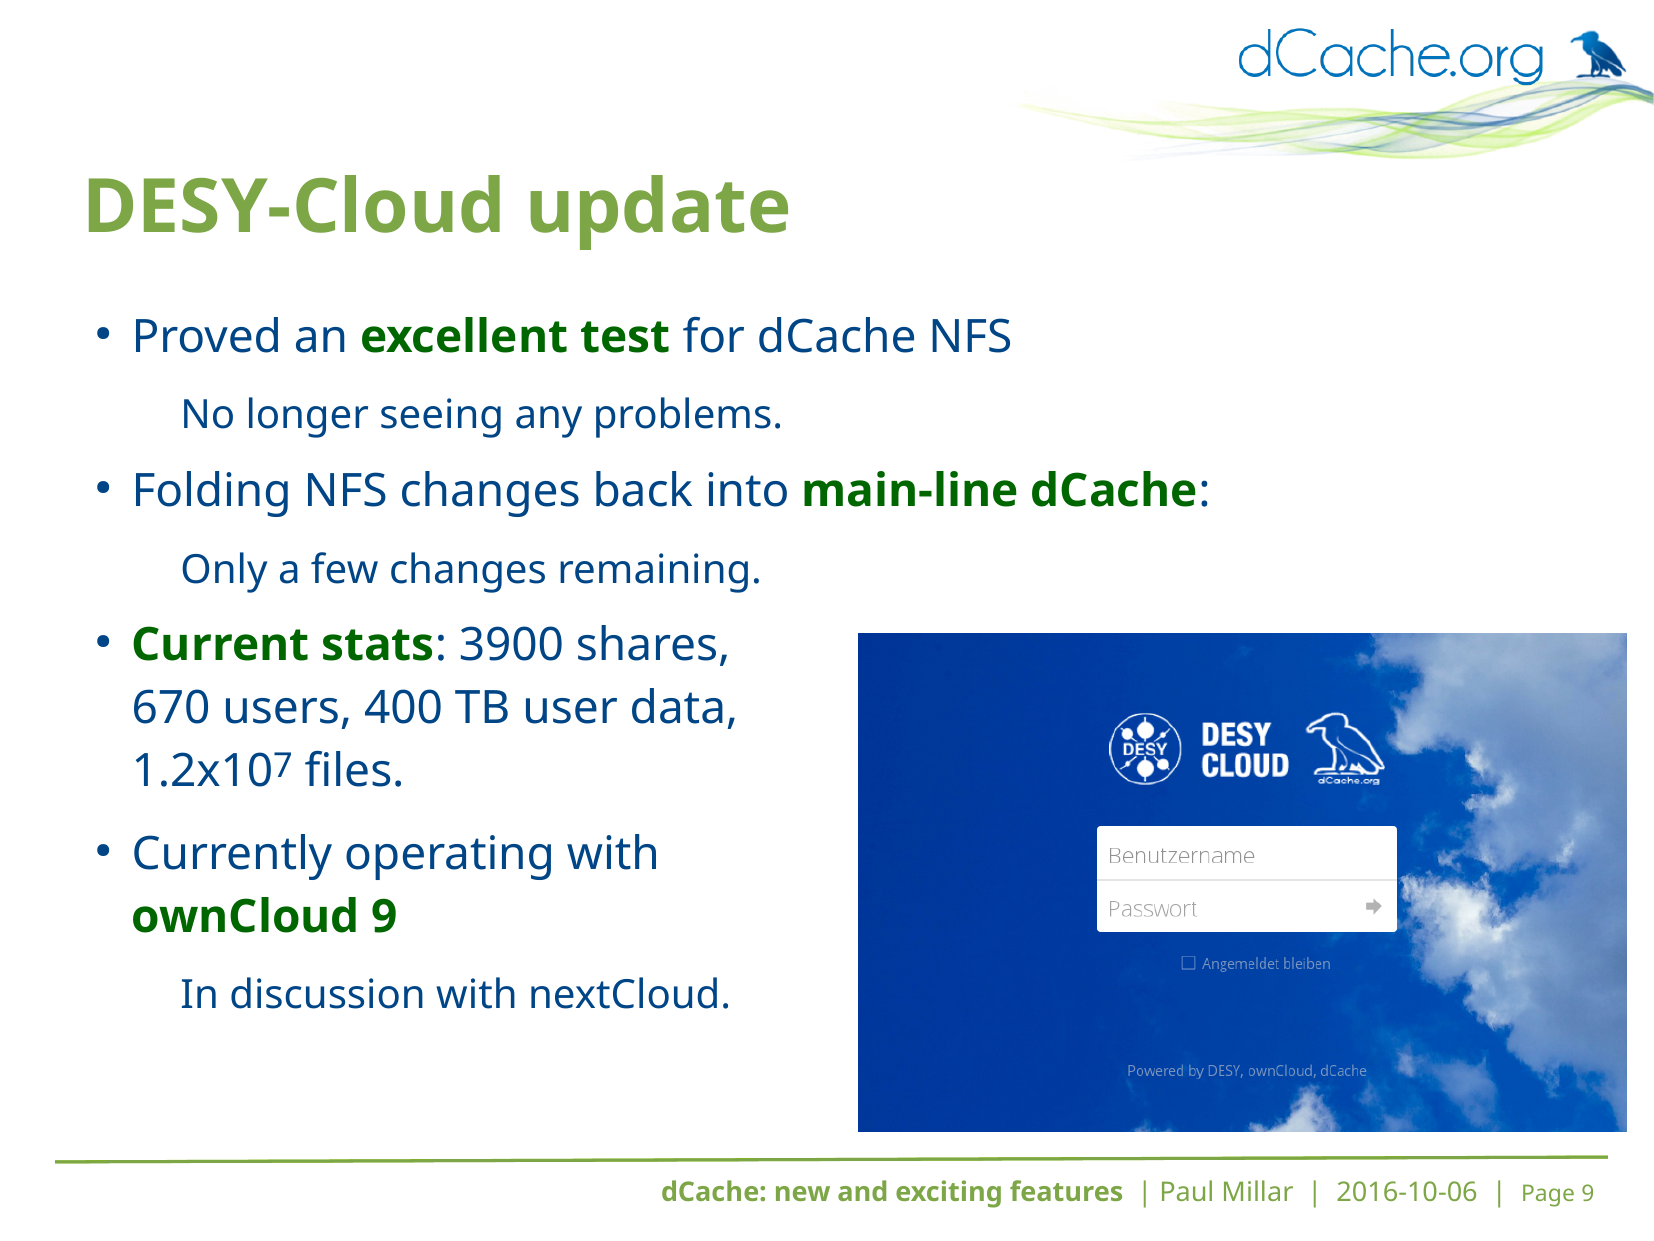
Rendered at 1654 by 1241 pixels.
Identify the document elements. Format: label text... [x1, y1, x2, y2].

picture [956, 16, 1654, 169]
title DESY-Cloud update [82, 155, 1605, 252]
picture [858, 633, 1627, 1132]
list Proved an excellent test for dCache NFS No longer seeing any problems. Folding NFS changes back into main-line dCache: Only a few changes remaining. Current stats: 3900 shares, 670 users, 400 TB user data, 1.2x107 files. Currently operating with ownCloud 9 In discussion with nextCloud. [82, 302, 1571, 1023]
